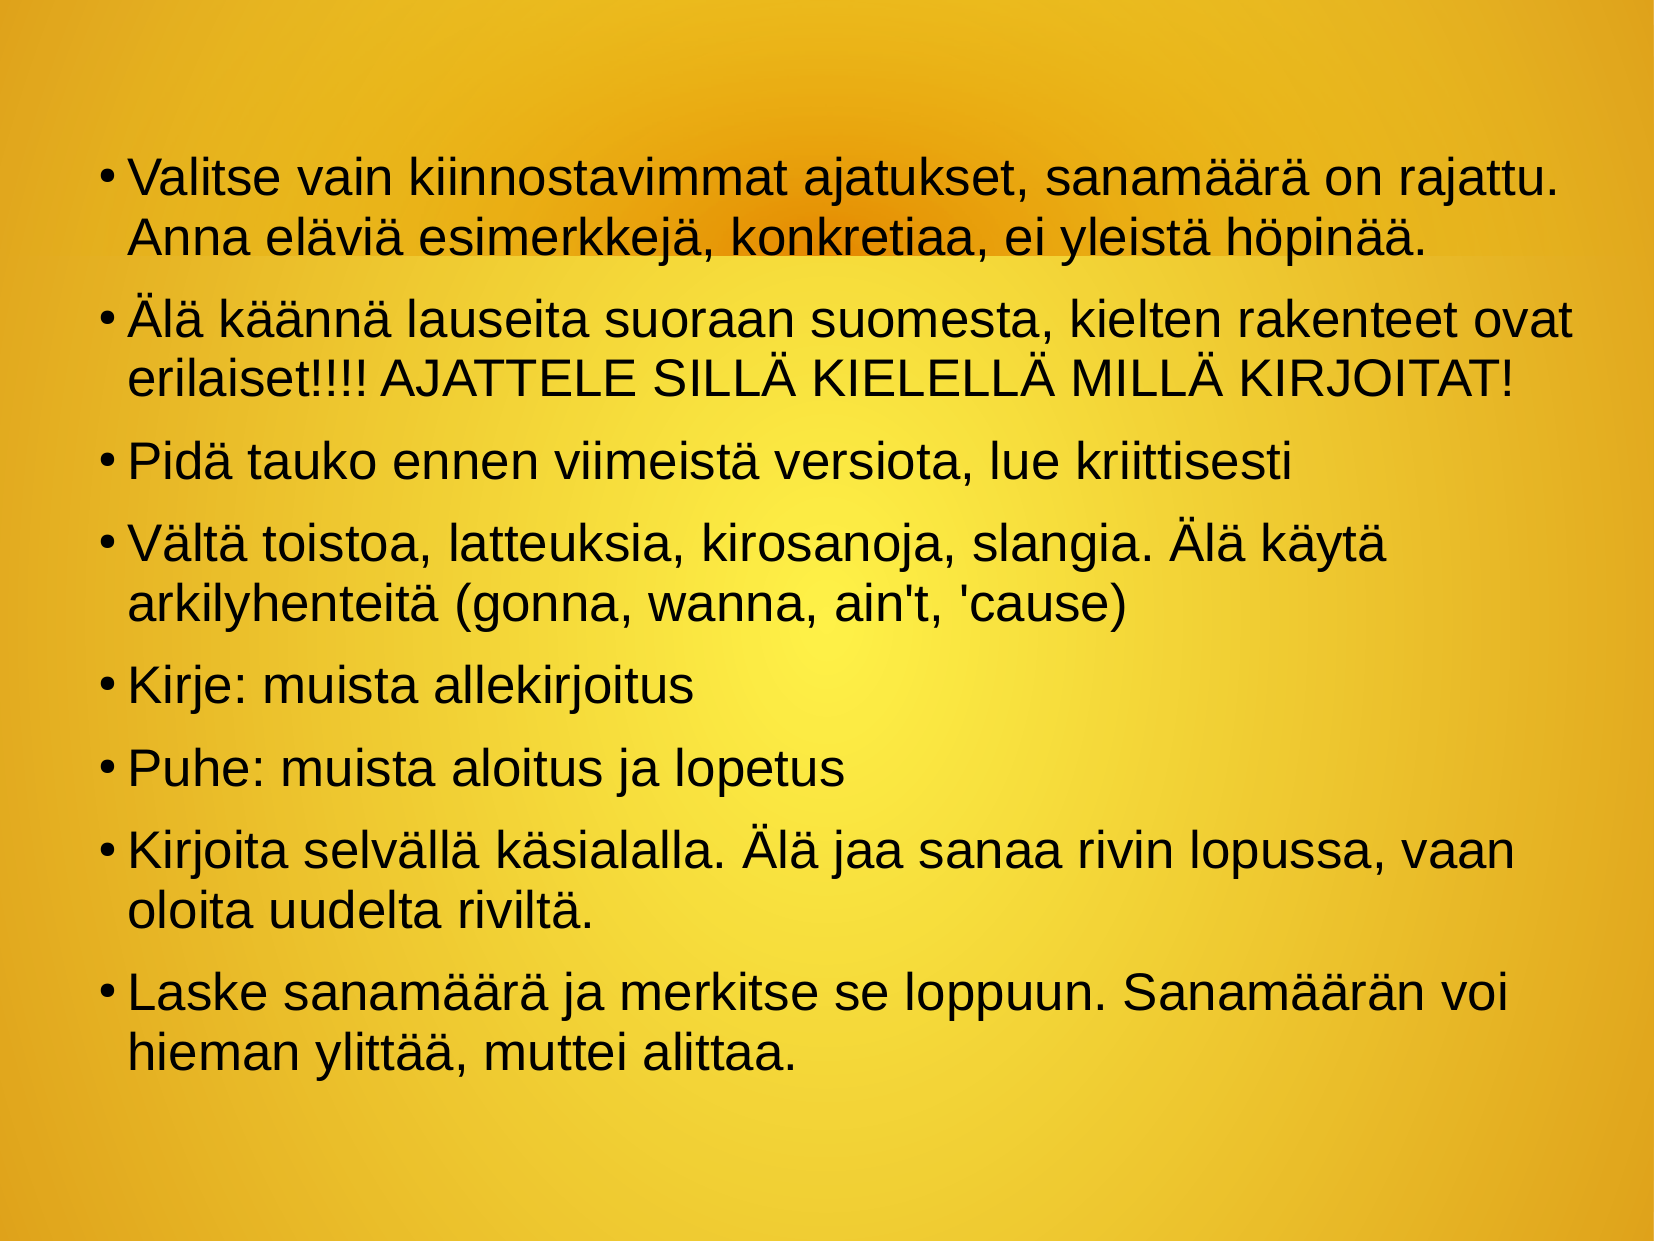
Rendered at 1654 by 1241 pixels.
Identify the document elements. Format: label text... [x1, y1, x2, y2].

list Valitse vain kiinnostavimmat ajatukset, sanamäärä on rajattu. Anna eläviä esimerkkejä, konkretiaa, ei yleistä höpinää. Älä käännä lauseita suoraan suomesta, kielten rakenteet ovat erilaiset!!!! AJATTELE SILLÄ KIELELLÄ MILLÄ KIRJOITAT! Pidä tauko ennen viimeistä versiota, lue kriittisesti Vältä toistoa, latteuksia, kirosanoja, slangia. Älä käytä arkilyhenteitä (gonna, wanna, ain't, 'cause) Kirje: muista allekirjoitus Puhe: muista aloitus ja lopetus Kirjoita selvällä käsialalla. Älä jaa sanaa rivin lopussa, vaan oloita uudelta riviltä. Laske sanamäärä ja merkitse se loppuun. Sanamäärän voi hieman ylittää, muttei alittaa. [88, 147, 1595, 1104]
